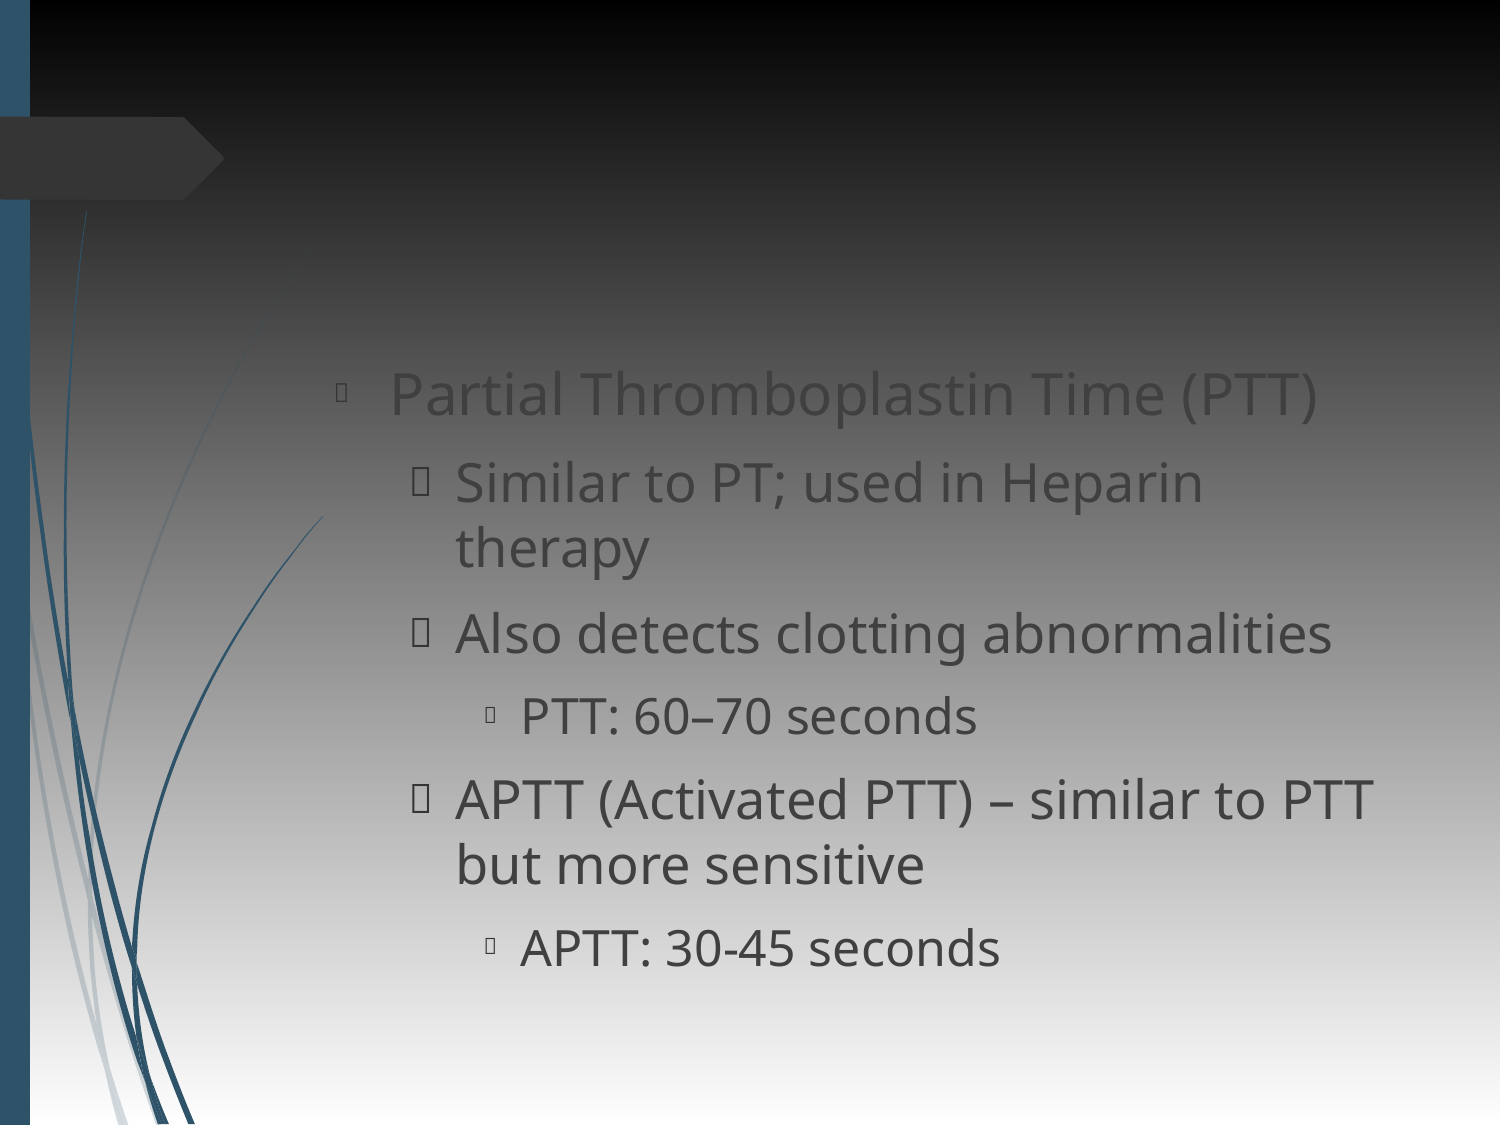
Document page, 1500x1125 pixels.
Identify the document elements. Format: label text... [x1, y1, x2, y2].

list Partial Thromboplastin Time (PTT) Similar to PT; used in Heparin therapy Also detects clotting abnormalities PTT: 60–70 seconds APTT (Activated PTT) – similar to PTT but more sensitive APTT: 30-45 seconds [318, 350, 1400, 970]
title [319, 102, 1400, 313]
